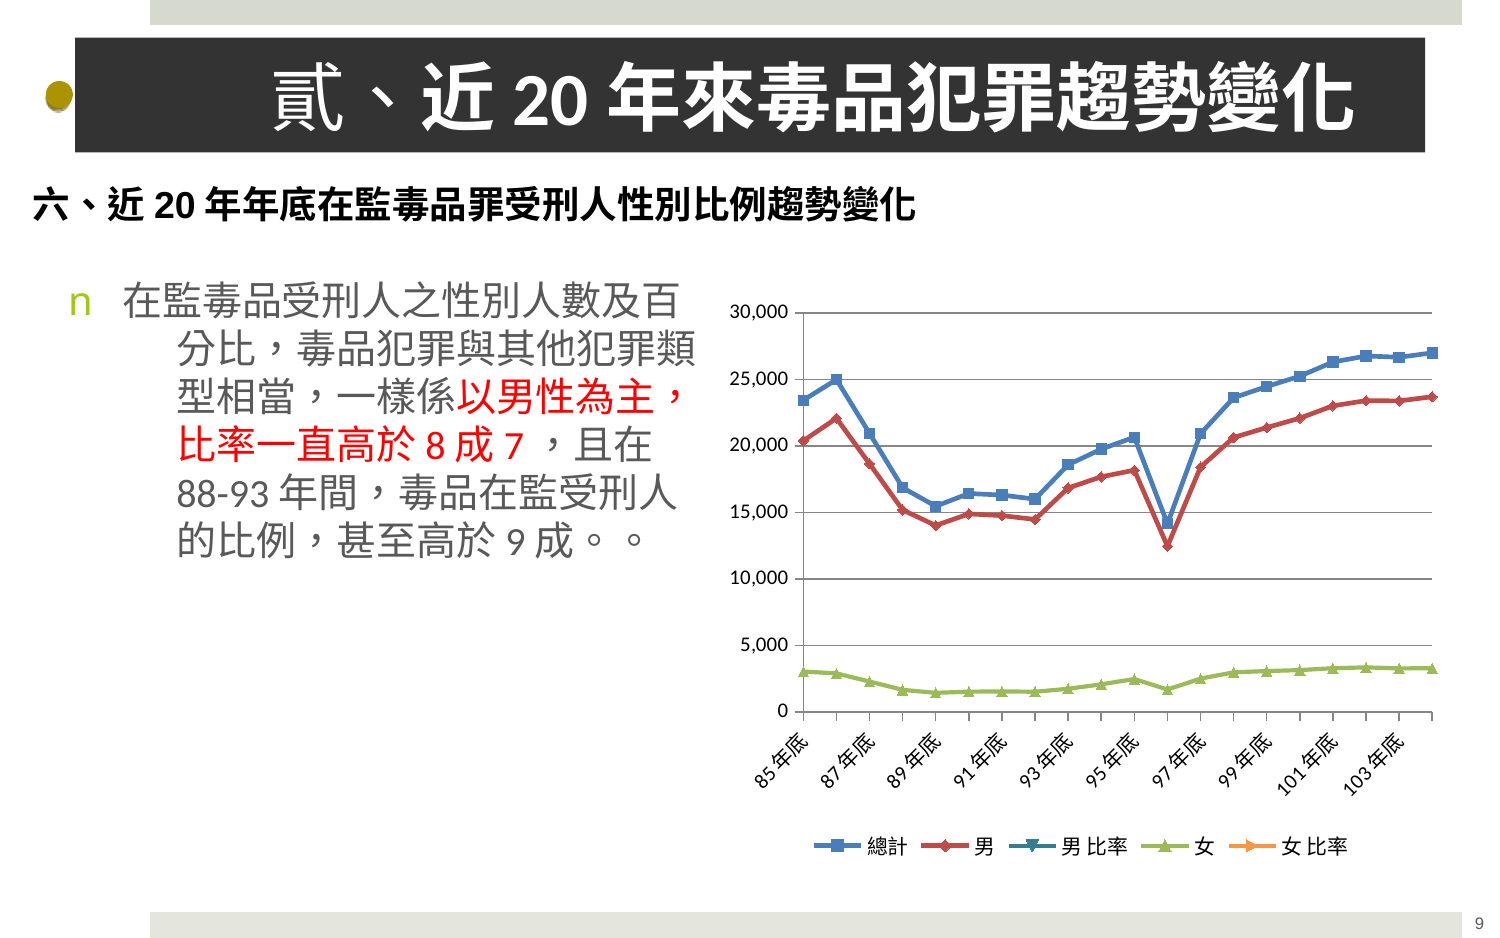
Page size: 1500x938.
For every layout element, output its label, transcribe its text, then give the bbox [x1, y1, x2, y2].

chart [714, 291, 1447, 867]
text_box 六、近20年年底在監毒品罪受刑人性別比例趨勢變化 [17, 173, 1306, 235]
title 貳、近20年來毒品犯罪趨勢變化 [75, 37, 1426, 153]
list 在監毒品受刑人之性別人數及百分比，毒品犯罪與其他犯罪類型相當，一樣係以男性為主，比率一直高於8成7，且在88-93年間，毒品在監受刑人的比例，甚至高於9成。。 [53, 267, 715, 623]
text_box [46, 81, 72, 108]
text_box [1441, 897, 1500, 938]
